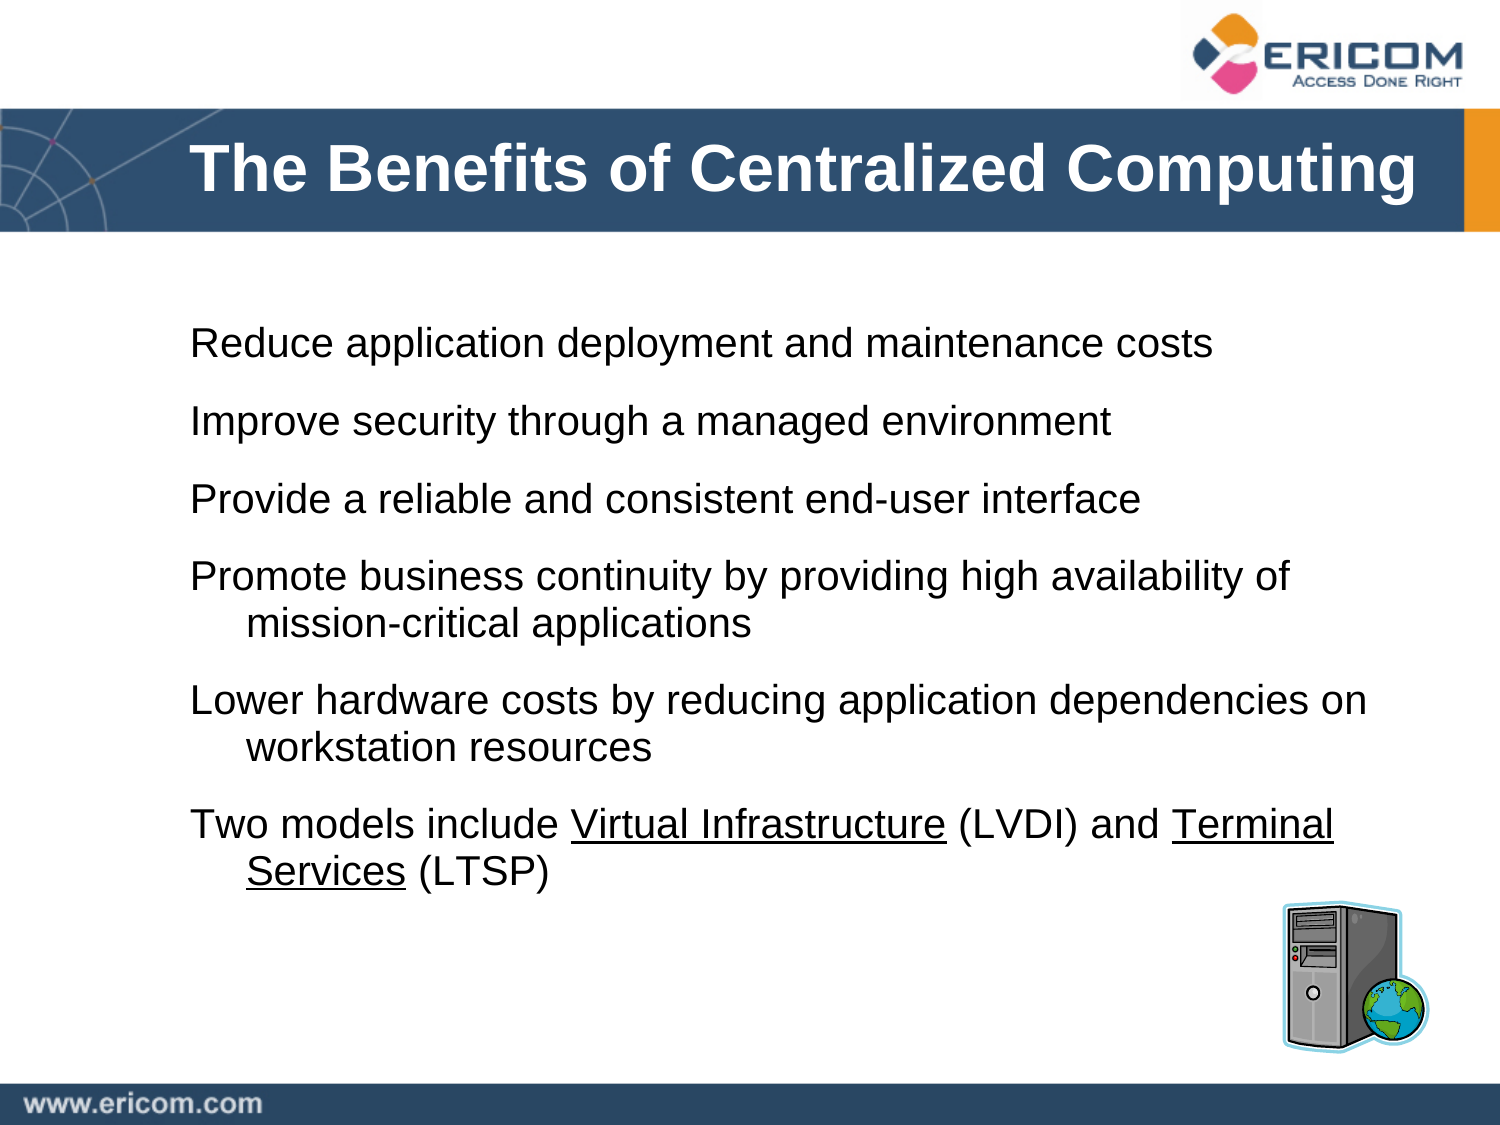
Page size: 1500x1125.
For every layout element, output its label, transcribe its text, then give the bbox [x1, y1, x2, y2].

list Reduce application deployment and maintenance costs Improve security through a managed environment Provide a reliable and consistent end-user interface Promote business continuity by providing high availability of mission-critical applications Lower hardware costs by reducing application dependencies on workstation resources Two models include Virtual Infrastructure (LVDI) and Terminal Services (LTSP) [174, 312, 1438, 1042]
title The Benefits of Centralized Computing [174, 74, 1438, 263]
picture [0, 0, 1500, 1125]
